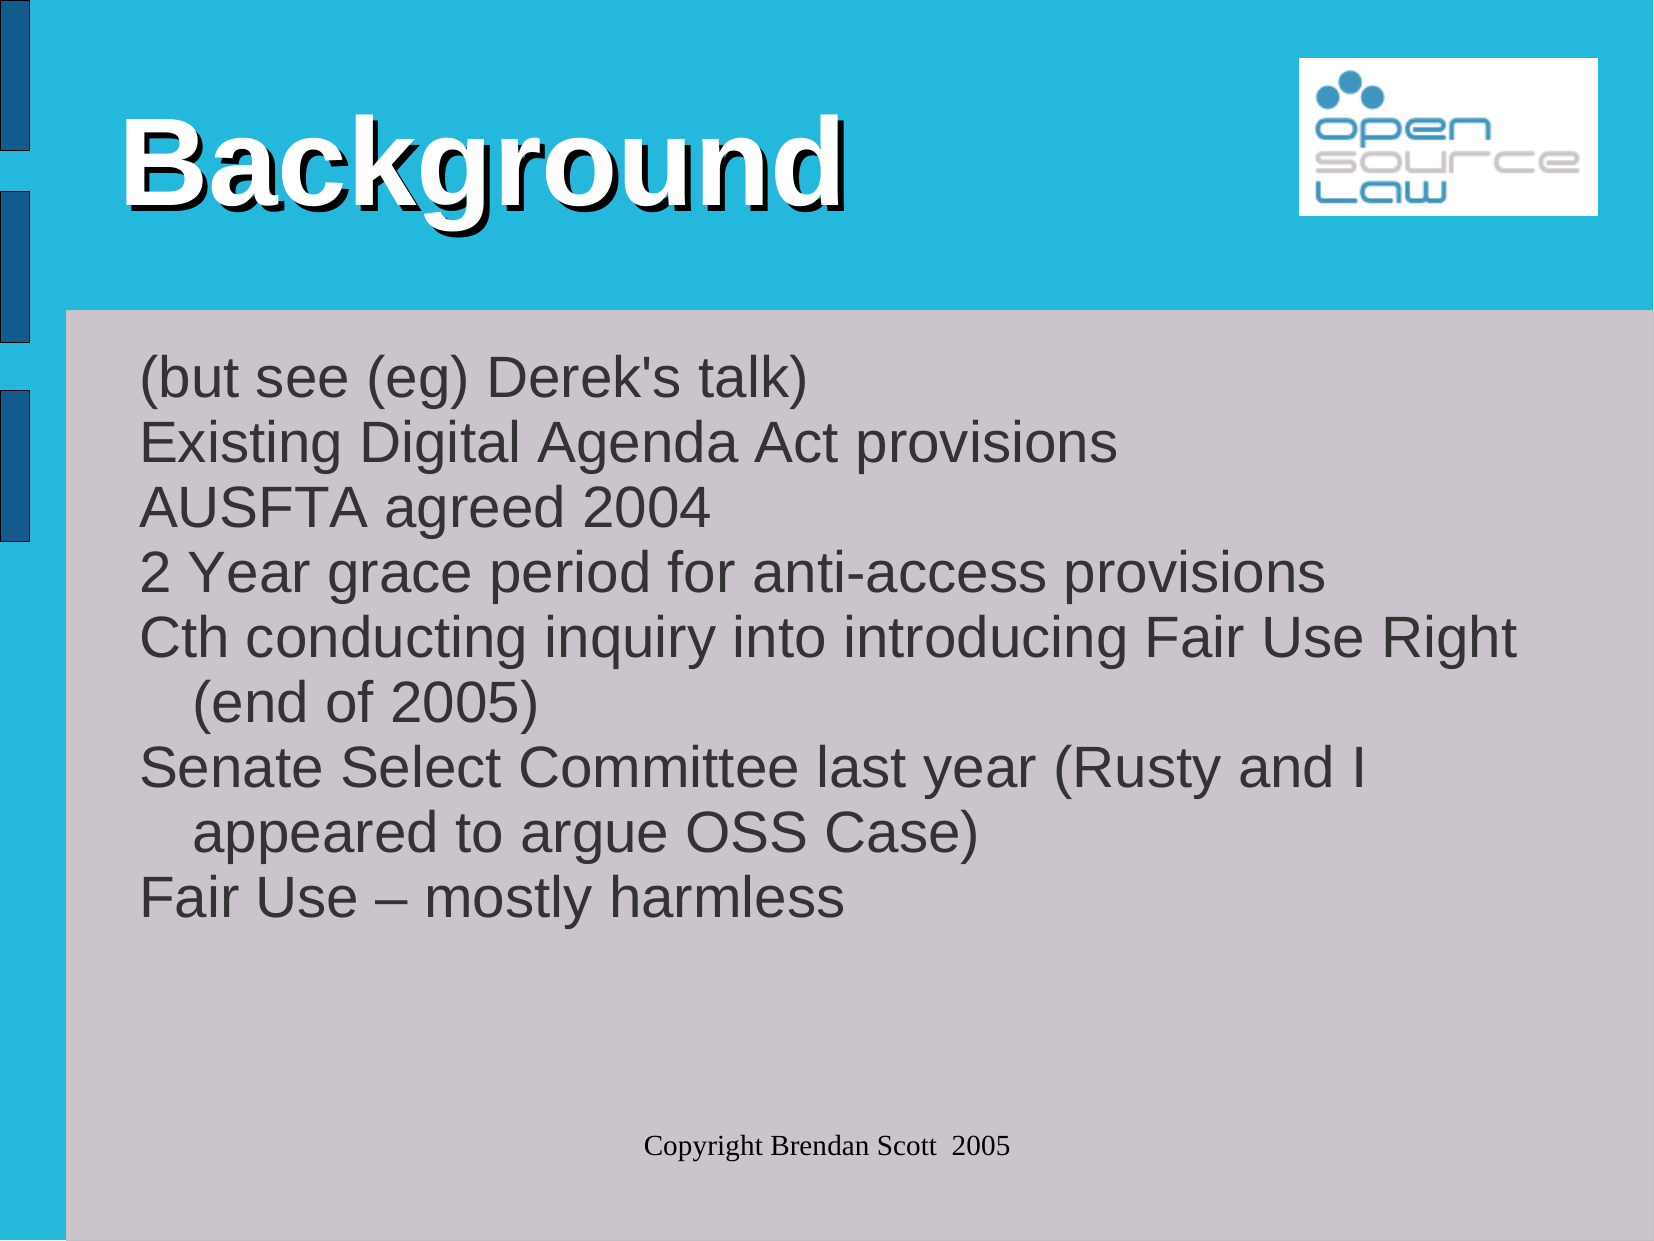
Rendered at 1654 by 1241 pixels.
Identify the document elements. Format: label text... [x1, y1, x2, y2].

title Background [118, 59, 1211, 266]
list (but see (eg) Derek's talk) Existing Digital Agenda Act provisions AUSFTA agreed 2004 2 Year grace period for anti-access provisions Cth conducting inquiry into introducing Fair Use Right (end of 2005) Senate Select Committee last year (Rusty and I appeared to argue OSS Case) Fair Use – mostly harmless [121, 344, 1534, 1112]
picture [1299, 58, 1598, 216]
